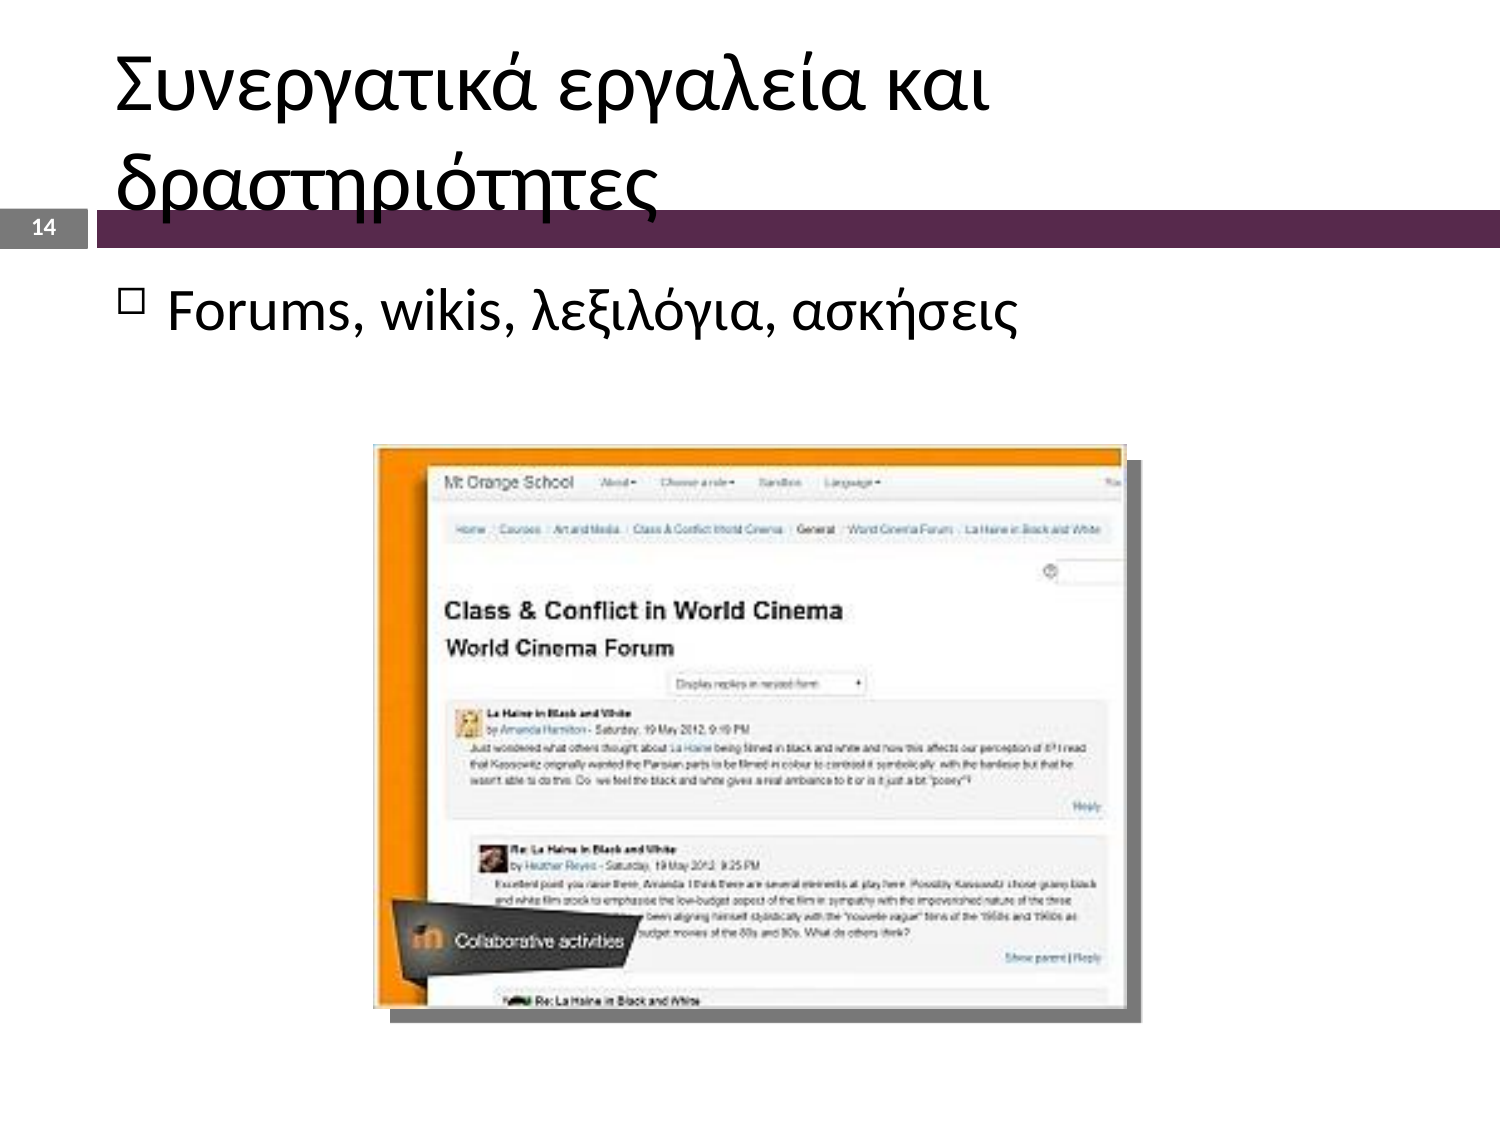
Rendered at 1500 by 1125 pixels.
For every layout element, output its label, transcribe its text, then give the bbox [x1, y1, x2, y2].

text_box 14 [0, 208, 88, 249]
title Συνεργατικά εργαλεία και δραστηριότητες [100, 19, 1438, 182]
list Forums, wikis, λεξιλόγια, ασκήσεις [100, 262, 1438, 1000]
picture [373, 444, 1127, 1009]
